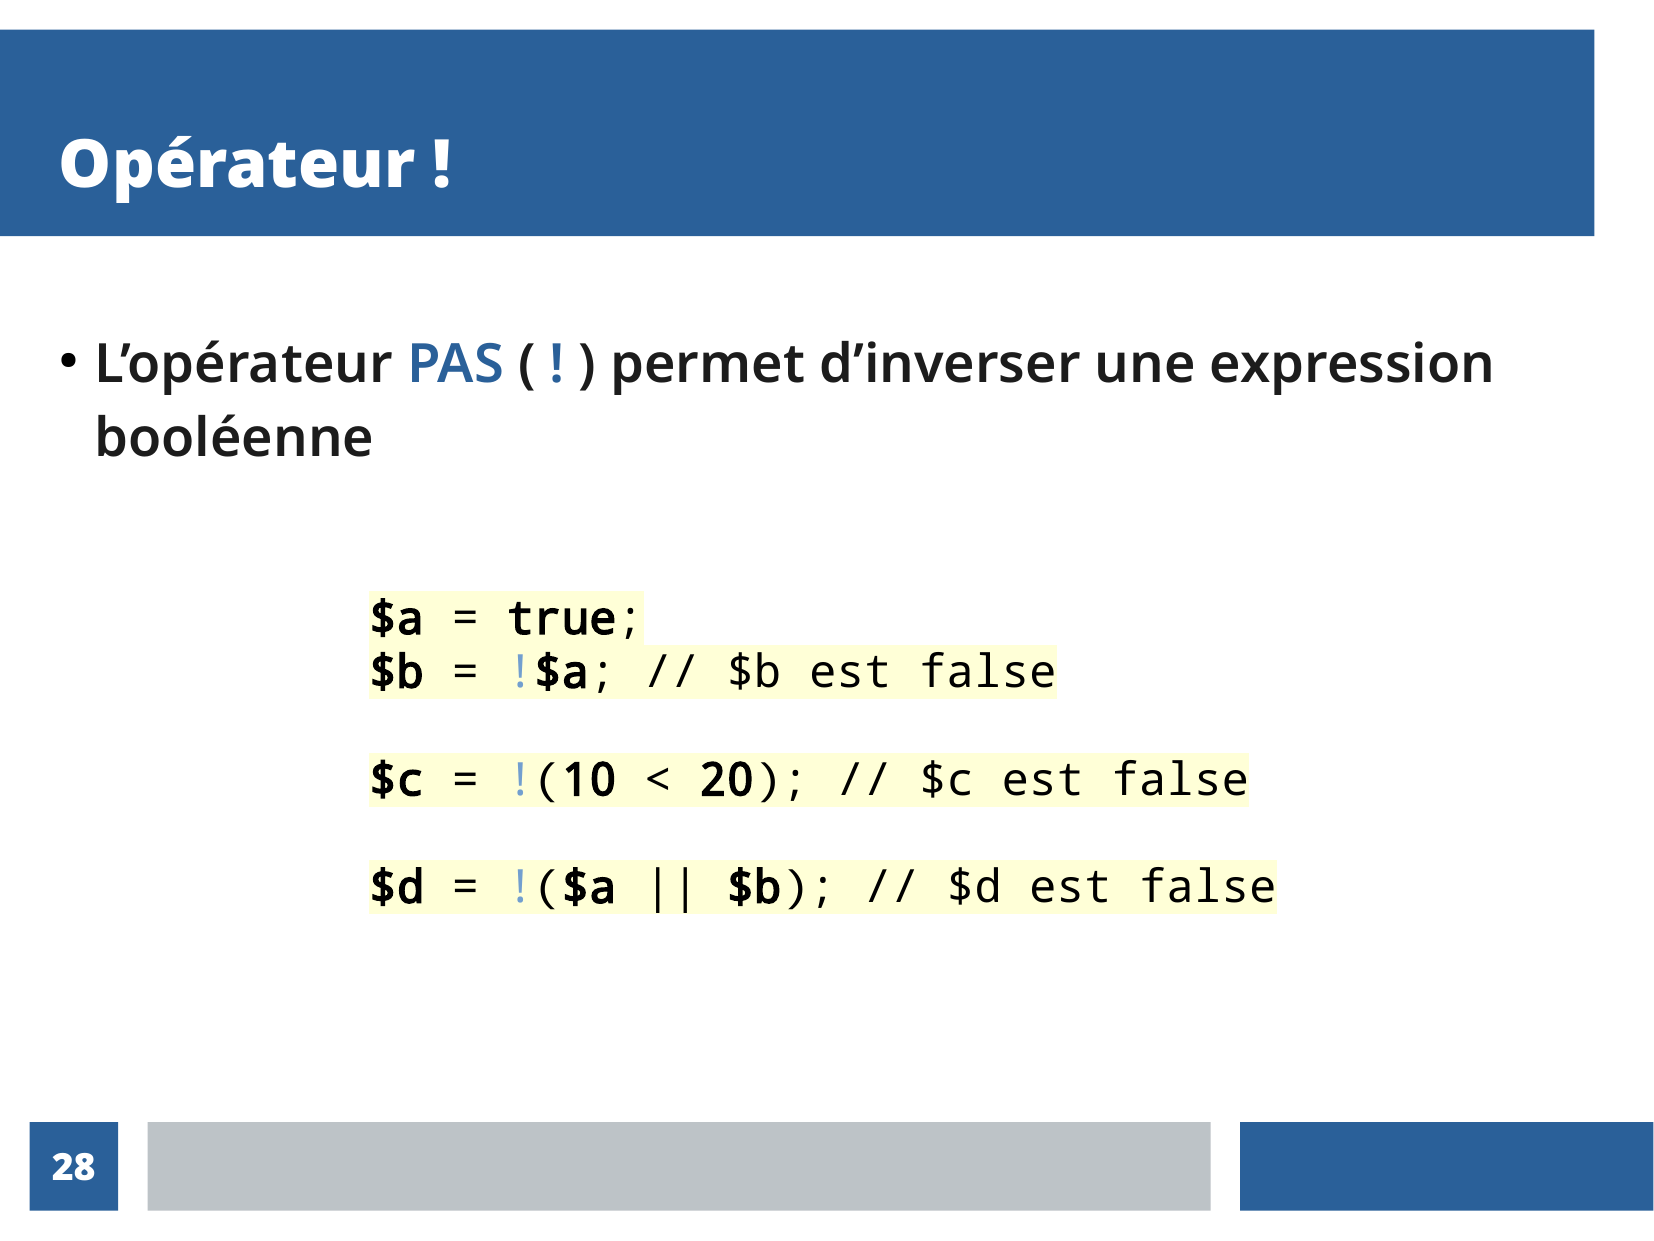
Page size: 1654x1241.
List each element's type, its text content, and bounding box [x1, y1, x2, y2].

list L’opérateur PAS ( ! ) permet d’inverser une expression booléenne [59, 324, 1565, 485]
text_box $a = true; $b = !$a; // $b est false $c = !(10 < 20); // $c est false $d = !($a || $b); // $d est false [354, 583, 1300, 966]
title Opérateur ! [59, 59, 1595, 207]
